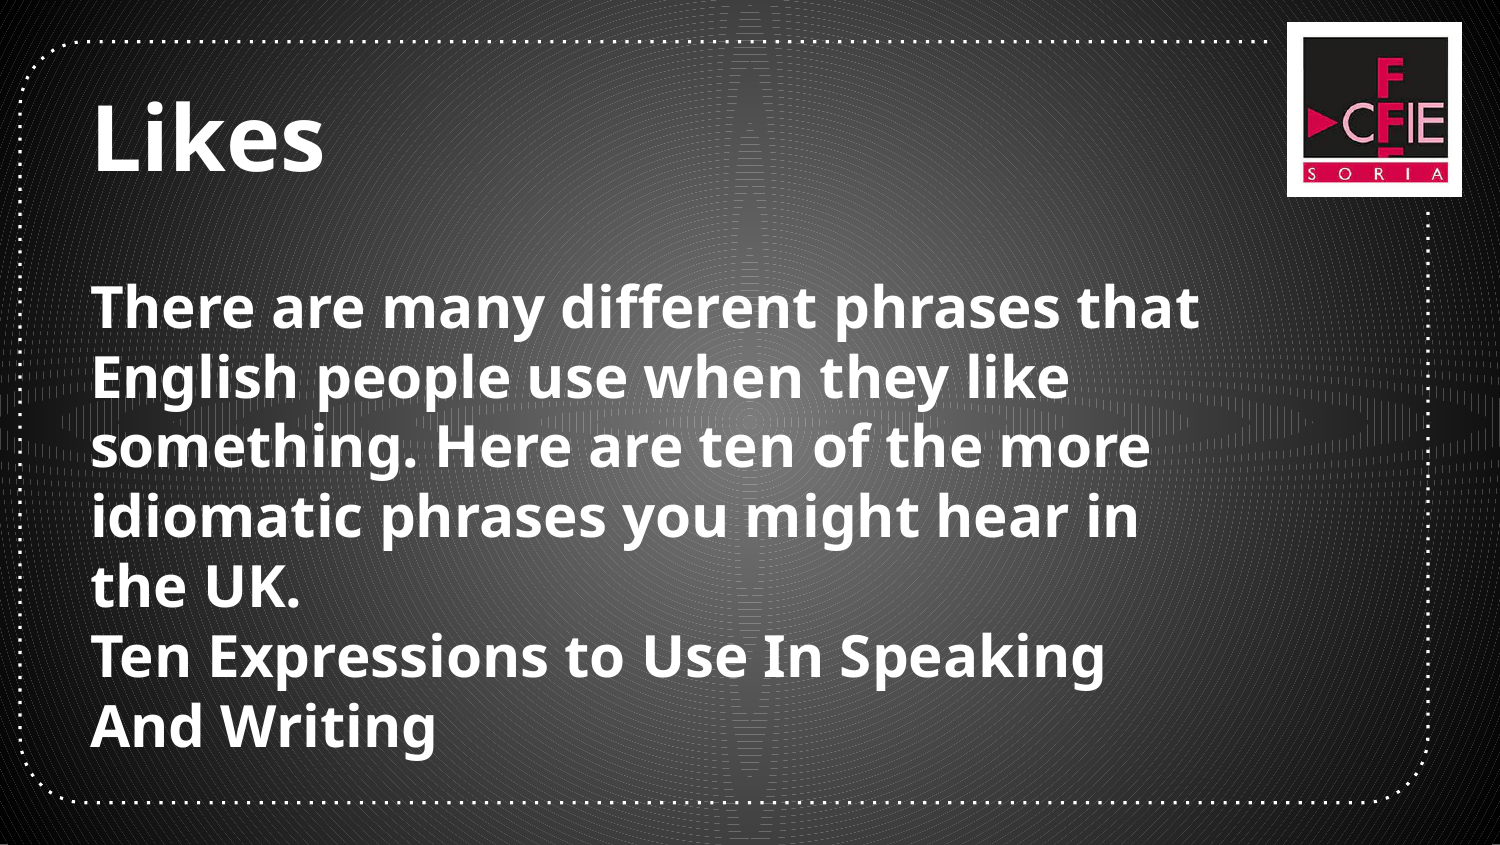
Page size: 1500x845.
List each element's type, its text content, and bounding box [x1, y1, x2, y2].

picture [1287, 22, 1462, 197]
text_box Likes There are many different phrases that English people use when they like something. Here are ten of the more idiomatic phrases you might hear in the UK. Ten Expressions to Use In Speaking And Writing [75, 72, 1238, 820]
